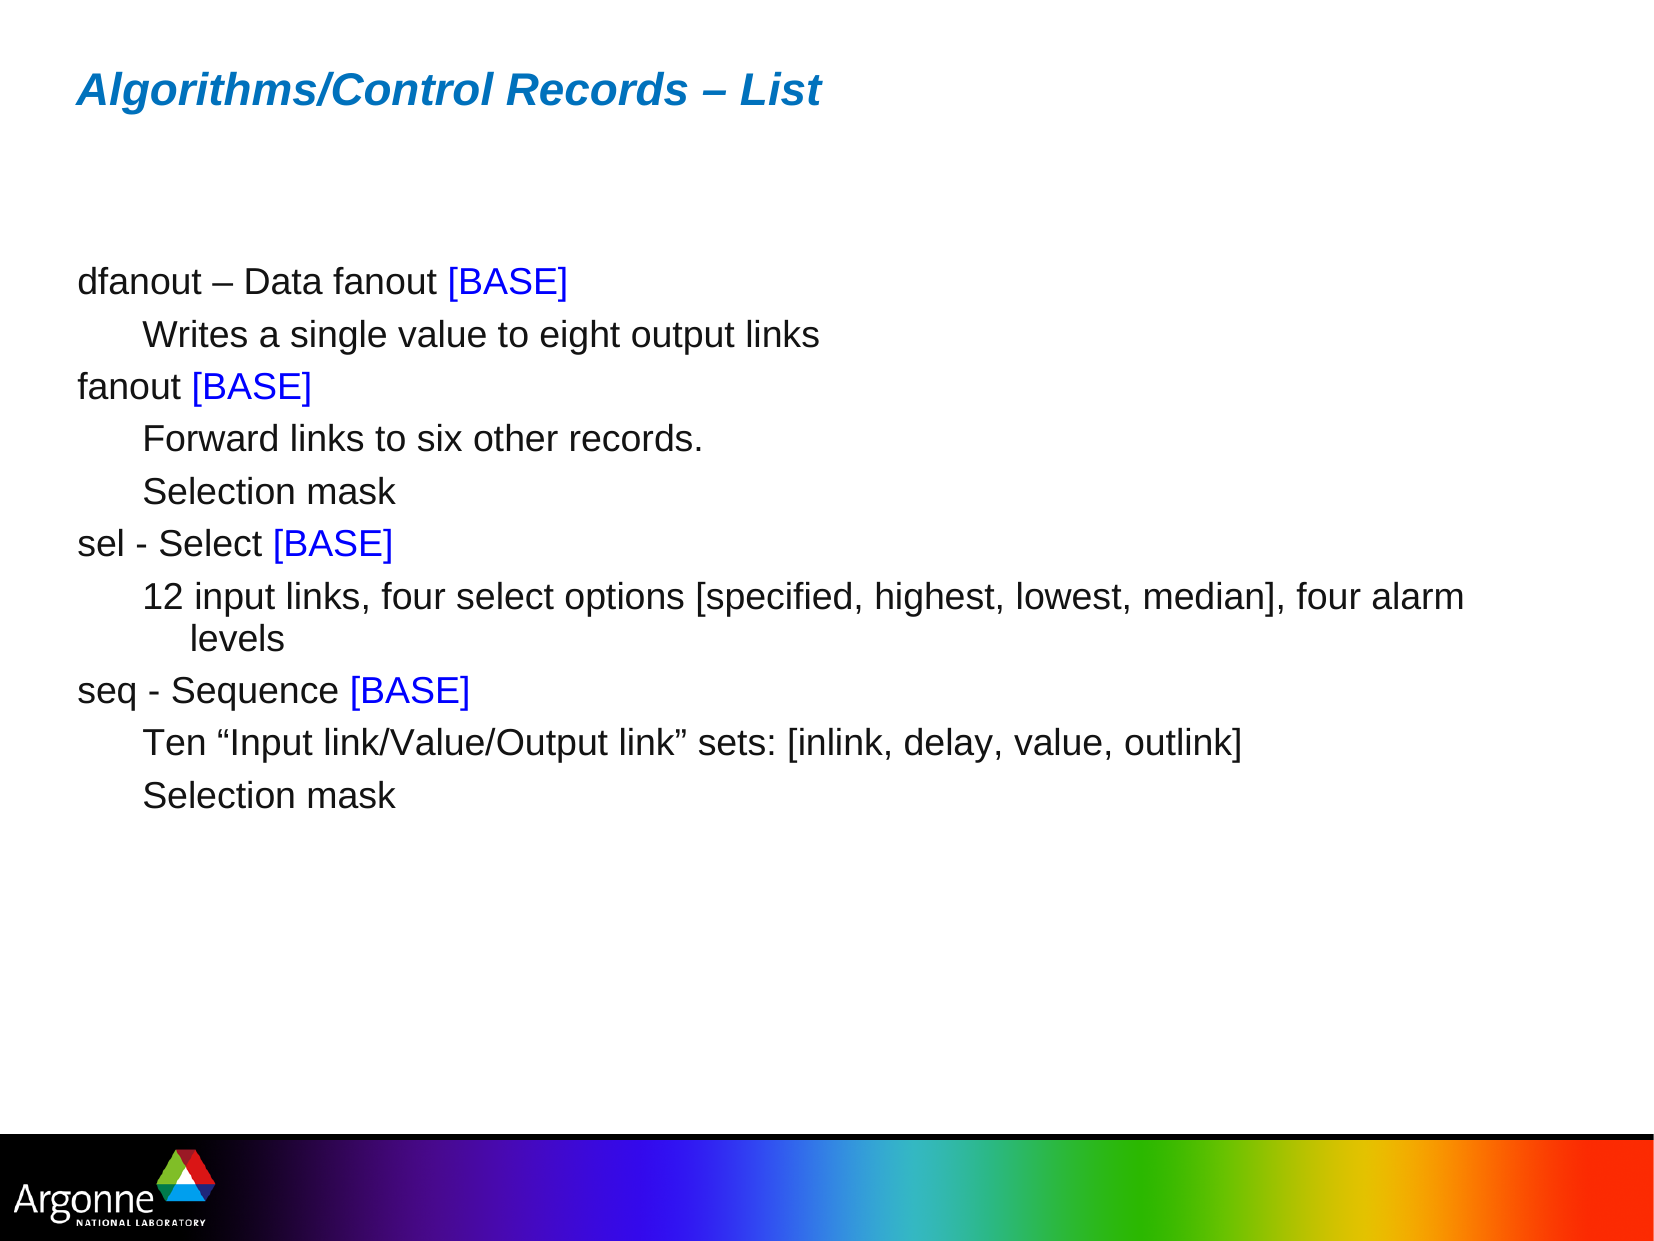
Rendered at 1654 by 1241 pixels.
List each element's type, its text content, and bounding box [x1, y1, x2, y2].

title Algorithms/Control Records – List [61, 45, 1500, 123]
picture [0, 1134, 1654, 1241]
list dfanout – Data fanout [BASE] Writes a single value to eight output links fanout [BASE] Forward links to six other records. Selection mask sel - Select [BASE] 12 input links, four select options [specified, highest, lowest, median], four alarm levels seq - Sequence [BASE] Ten “Input link/Value/Output link” sets: [inlink, delay, value, outlink] Selection mask [62, 253, 1498, 976]
